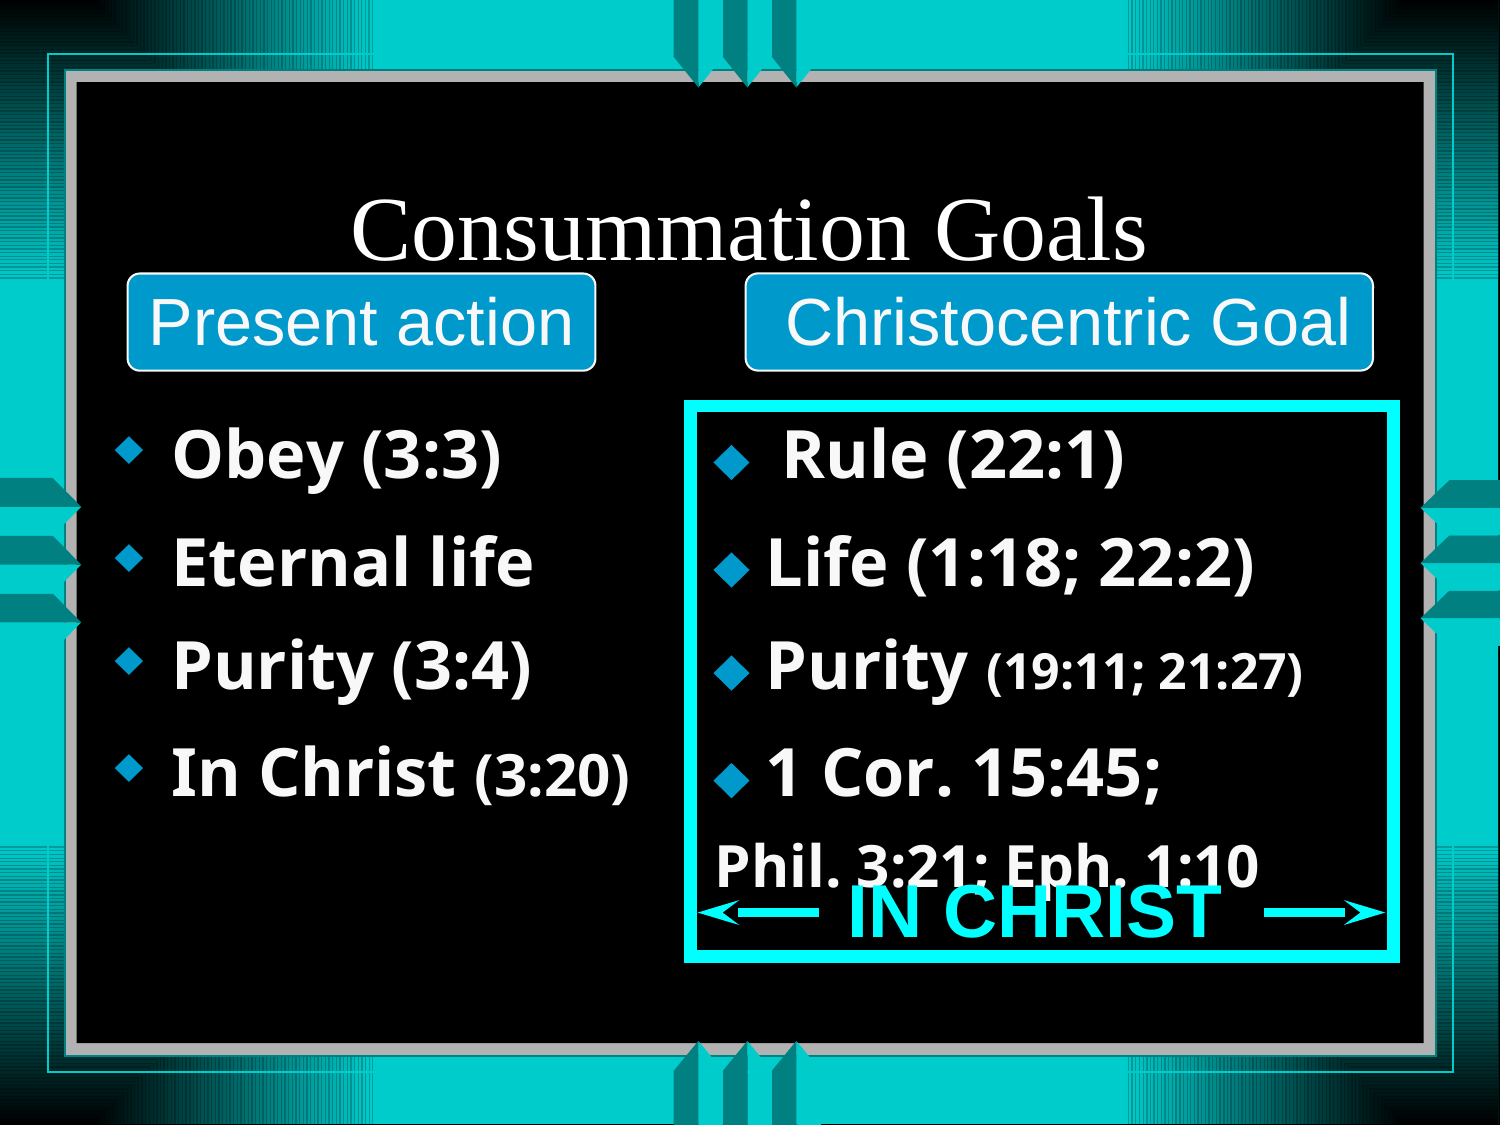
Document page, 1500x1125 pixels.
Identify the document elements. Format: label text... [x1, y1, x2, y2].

text_box Present action [127, 273, 596, 371]
list Obey (3:3) Rule (22:1) Eternal life  Life (1:18; 22:2) Purity (3:4)  Purity (19:11; 21:27) In Christ (3:20)  1 Cor. 15:45; Phil. 3:21; Eph. 1:10 [99, 399, 1438, 876]
title Consummation Goals [112, 99, 1388, 288]
text_box Christocentric Goal [745, 273, 1373, 371]
text_box IN CHRIST [832, 862, 1288, 962]
list Obey (3:3) Rule (22:1) Eternal life  Life (1:18; 22:2) Purity (3:4)  Purity (19:11; 21:27) In Christ (3:20)  1 Cor. 15:45; Phil. 3:21; Eph. 1:10 [697, 412, 1387, 876]
